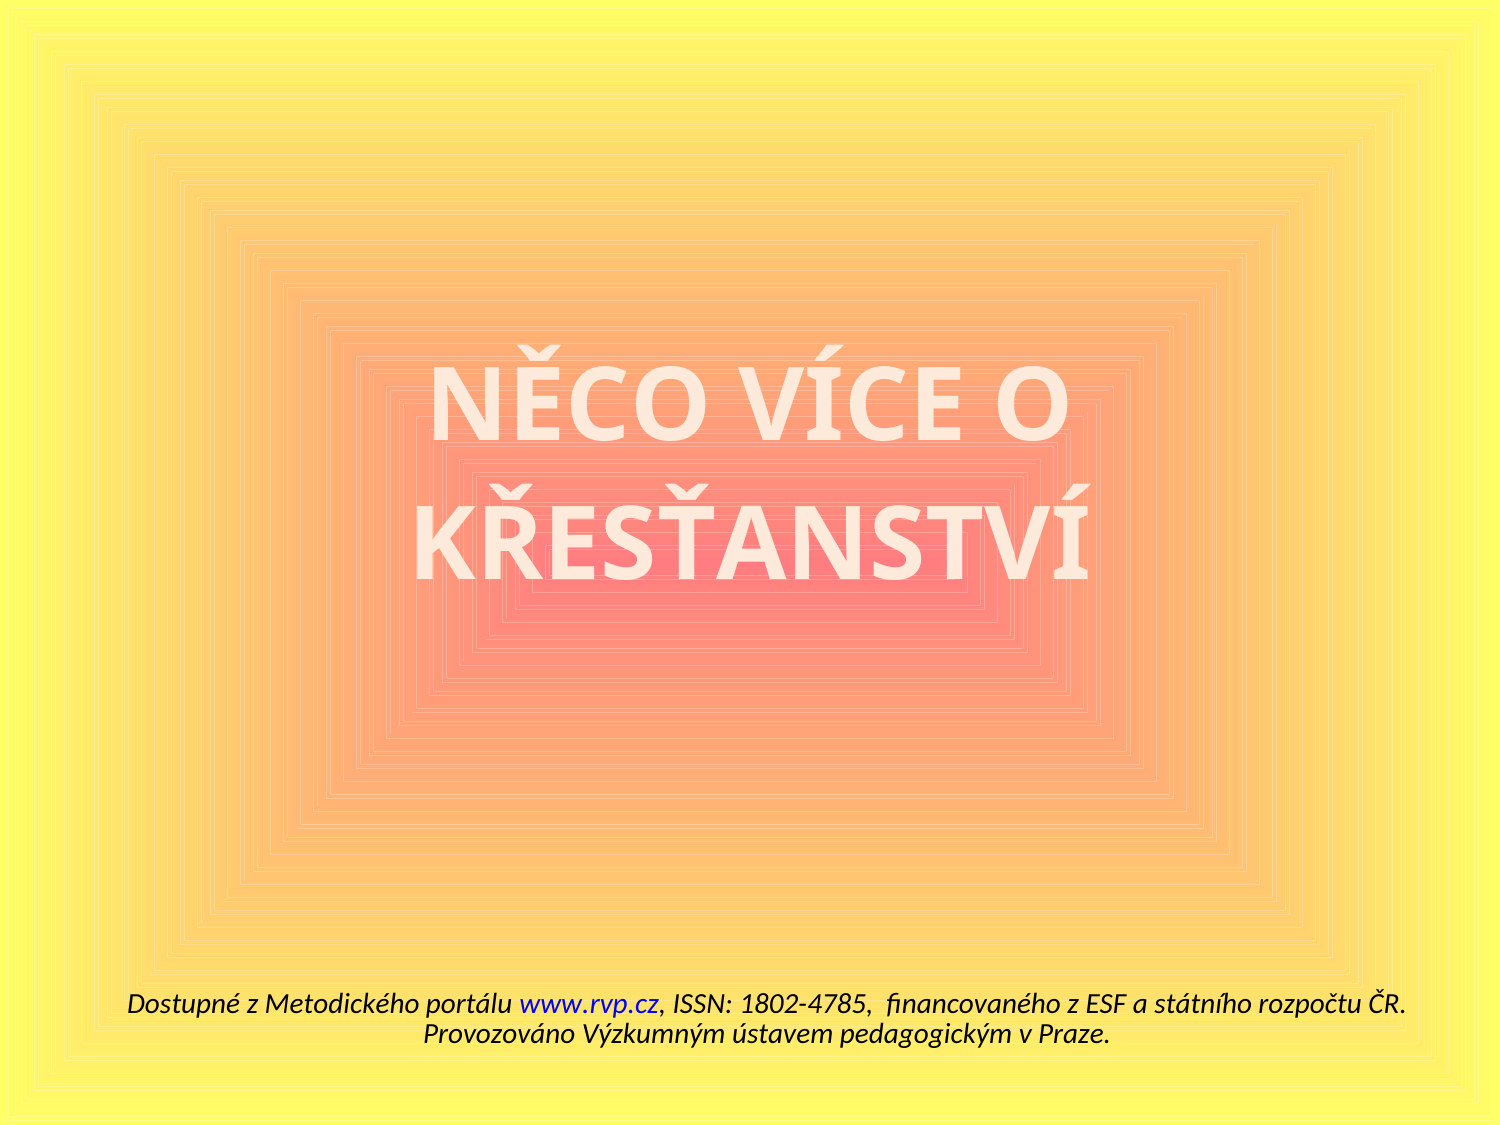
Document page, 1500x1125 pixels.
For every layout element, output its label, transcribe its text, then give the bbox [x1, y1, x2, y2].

title NĚCO VÍCE O KŘESŤANSTVÍ [112, 349, 1388, 591]
text_box Dostupné z Metodického portálu www.rvp.cz, ISSN: 1802-4785, financovaného z ESF a státního rozpočtu ČR. Provozováno Výzkumným ústavem pedagogickým v Praze. [81, 984, 1454, 1079]
